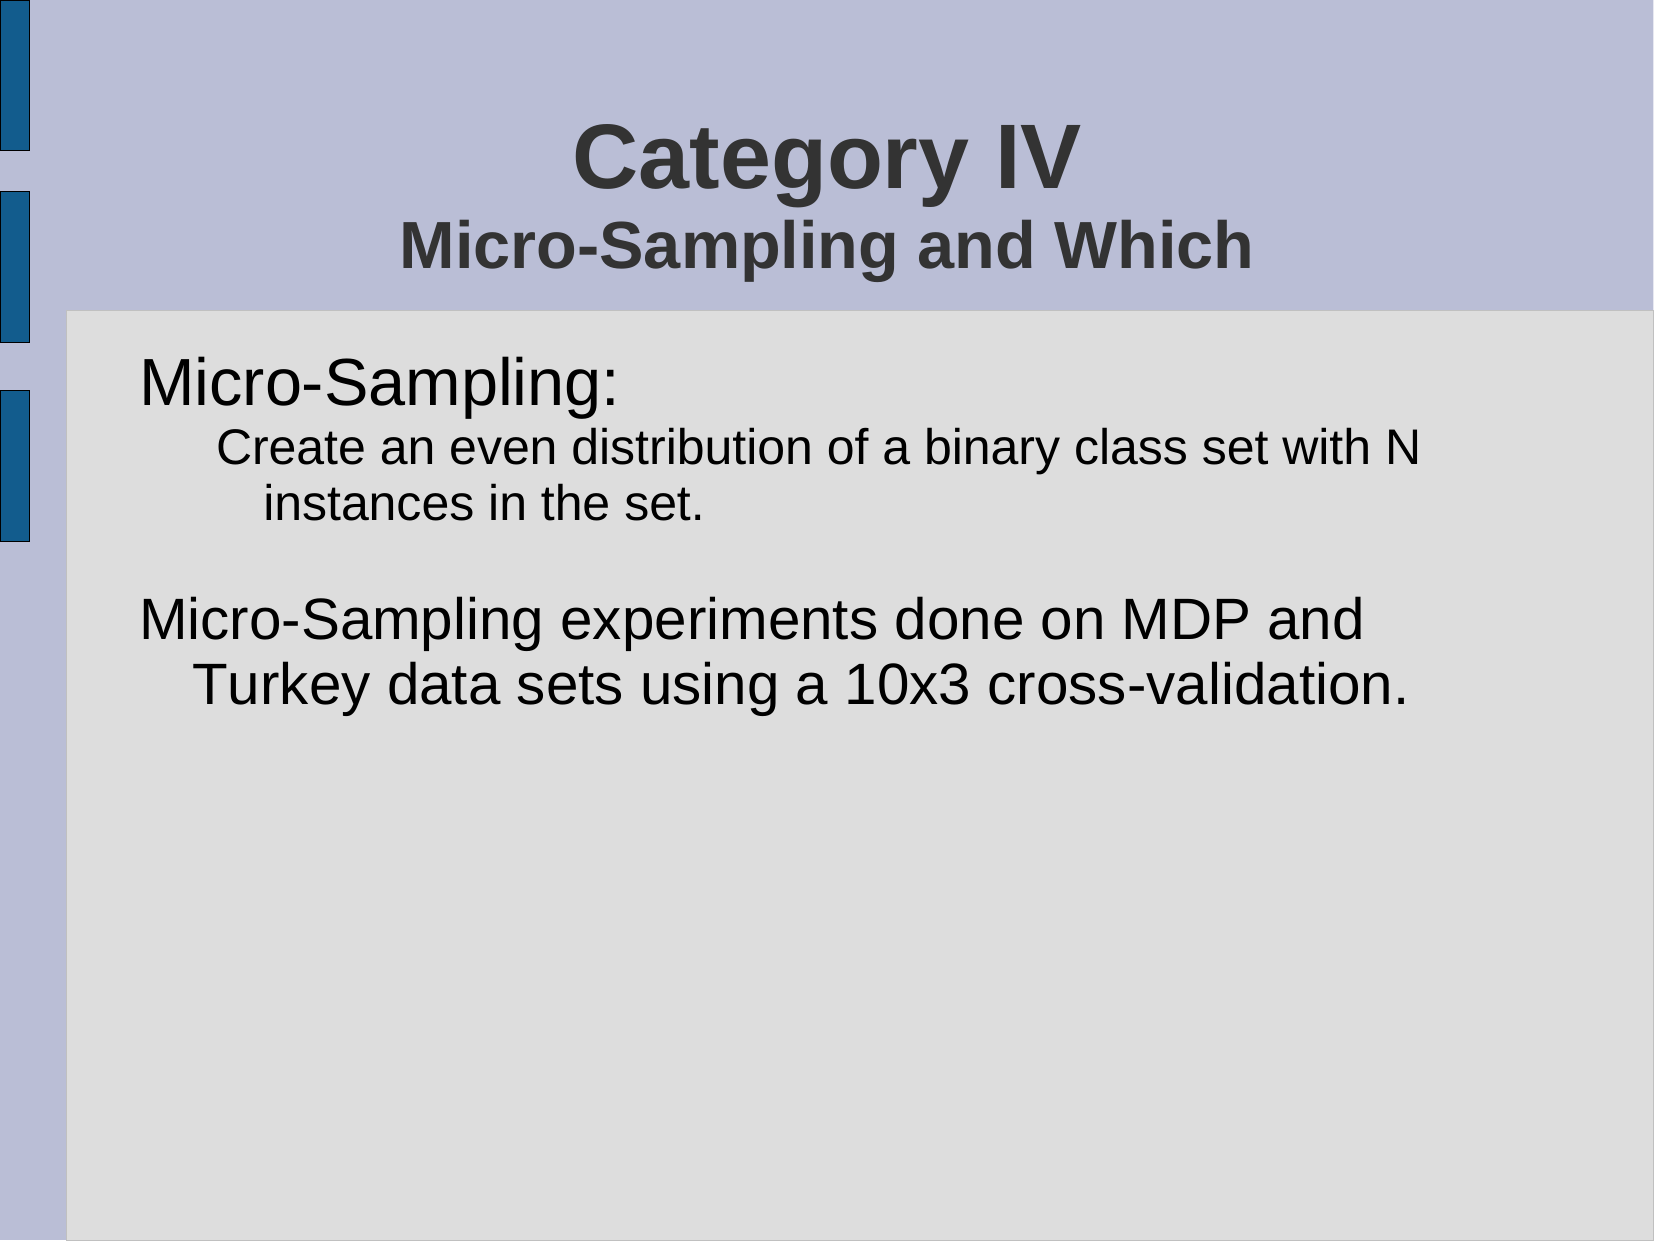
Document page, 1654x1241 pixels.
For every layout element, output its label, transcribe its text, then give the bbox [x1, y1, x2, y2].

title Category IV Micro-Sampling and Which [121, 91, 1534, 299]
list Micro-Sampling: Create an even distribution of a binary class set with N instances in the set. Micro-Sampling experiments done on MDP and Turkey data sets using a 10x3 cross-validation. [121, 344, 1534, 1127]
